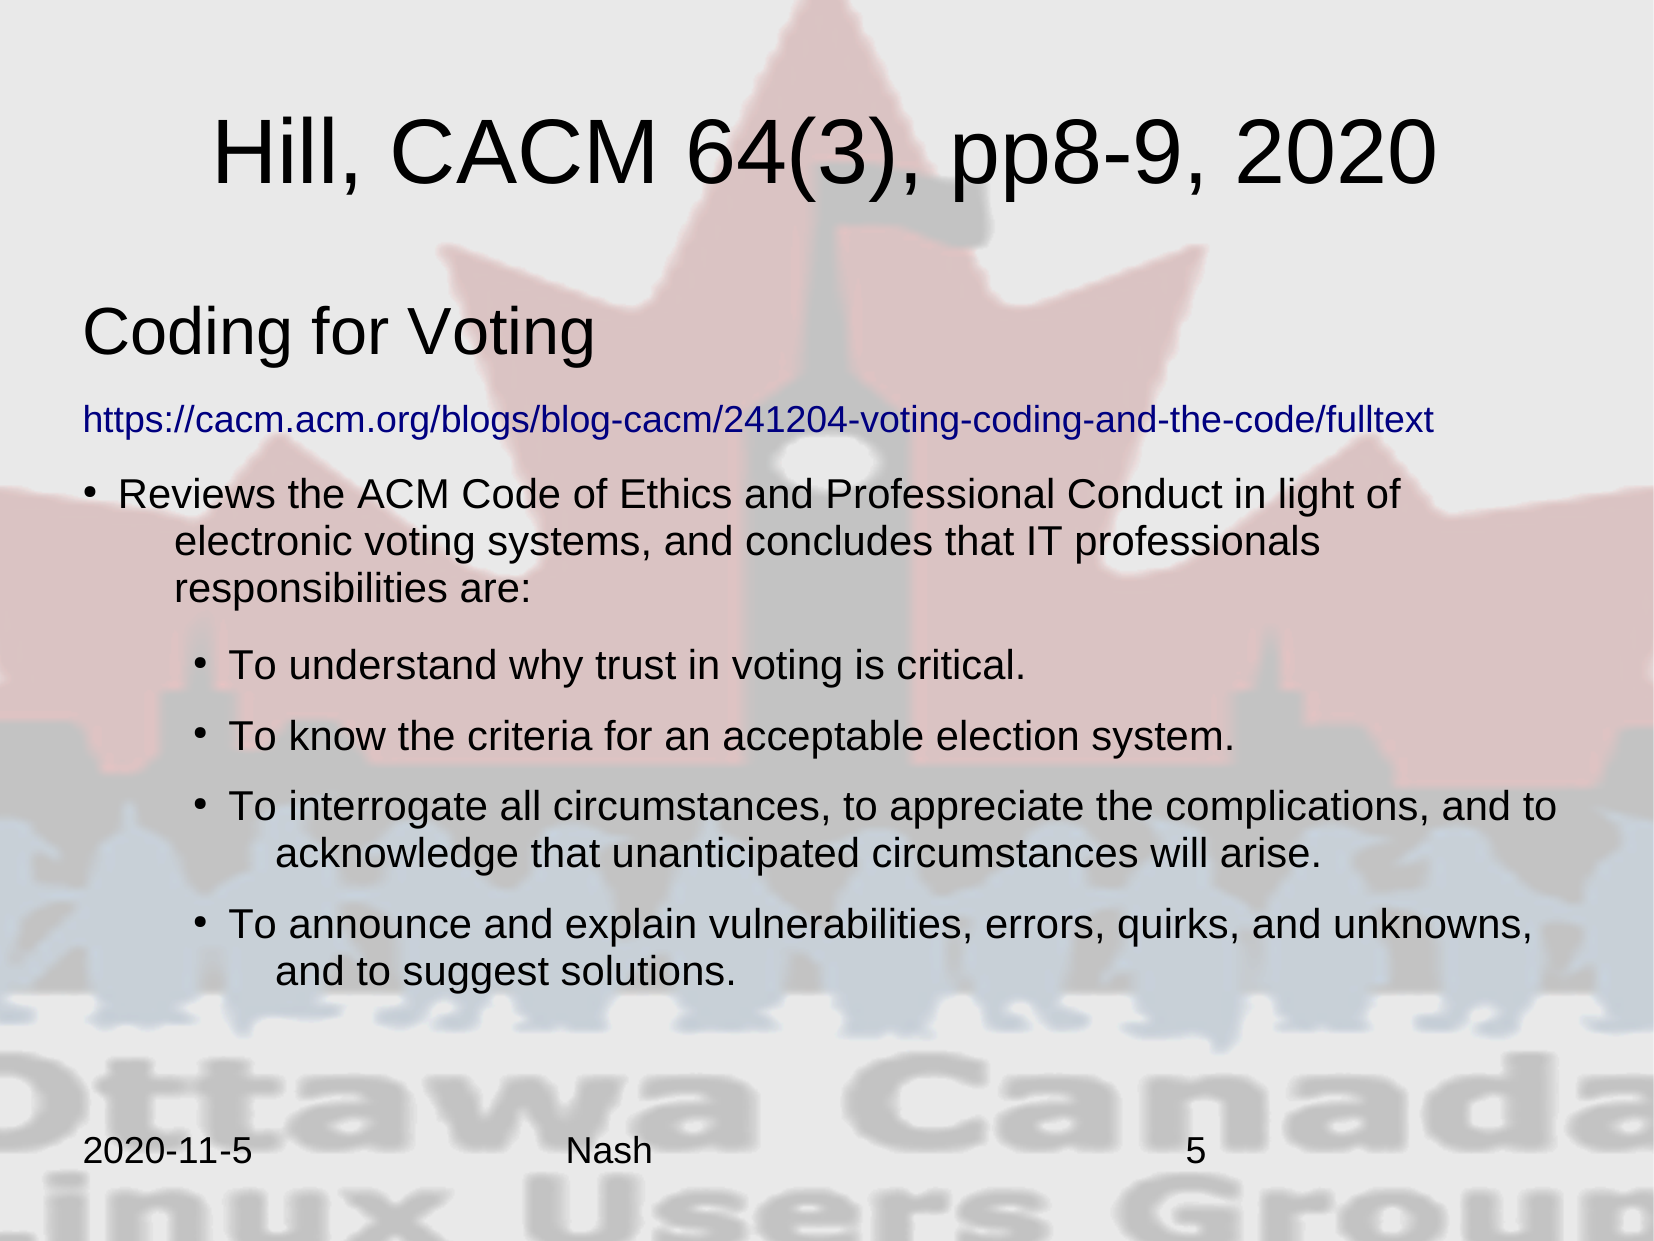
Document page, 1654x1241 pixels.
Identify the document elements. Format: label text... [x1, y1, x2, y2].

picture [0, 0, 1654, 1241]
list Coding for Voting https://cacm.acm.org/blogs/blog-cacm/241204-voting-coding-and-the-code/fulltext Reviews the ACM Code of Ethics and Professional Conduct in light of electronic voting systems, and concludes that IT professionals responsibilities are: To understand why trust in voting is critical. To know the criteria for an acceptable election system. To interrogate all circumstances, to appreciate the complications, and to acknowledge that unanticipated circumstances will arise. To announce and explain vulnerabilities, errors, quirks, and unknowns, and to suggest solutions. [82, 290, 1570, 1009]
title Hill, CACM 64(3), pp8-9, 2020 [82, 49, 1570, 256]
